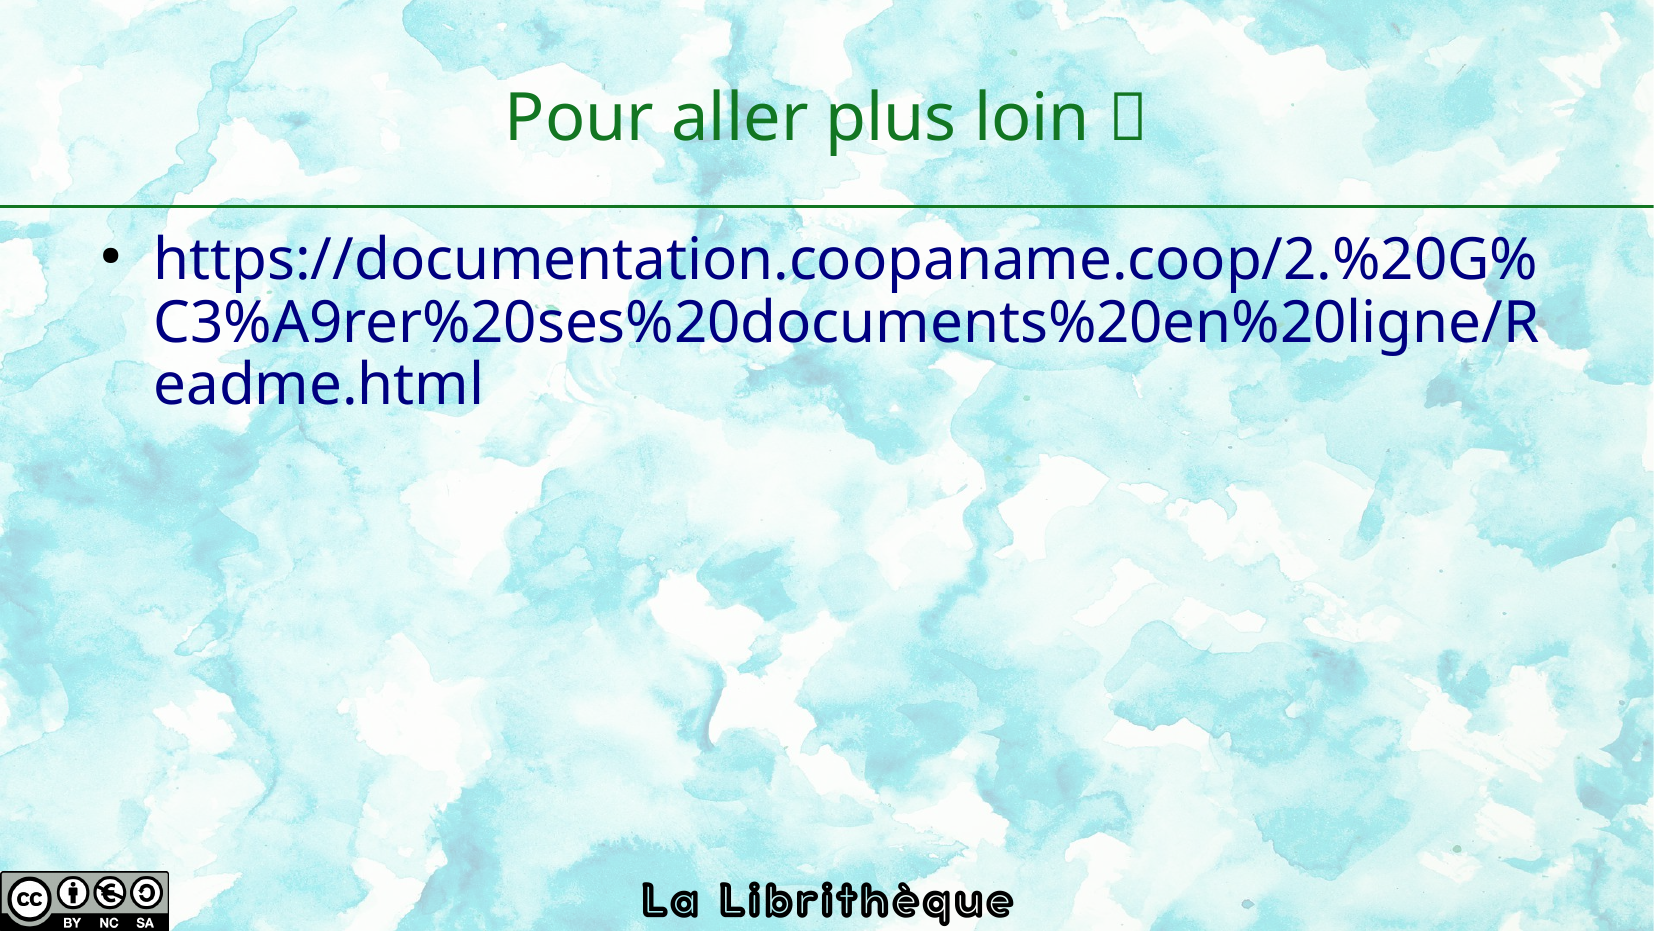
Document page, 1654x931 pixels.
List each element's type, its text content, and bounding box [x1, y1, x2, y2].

picture [0, 871, 169, 931]
list https://documentation.coopaname.coop/2.%20G%C3%A9rer%20ses%20documents%20en%20ligne/Readme.html [82, 217, 1571, 827]
title Pour aller plus loin 🥾 [82, 37, 1571, 193]
picture [628, 827, 1026, 931]
